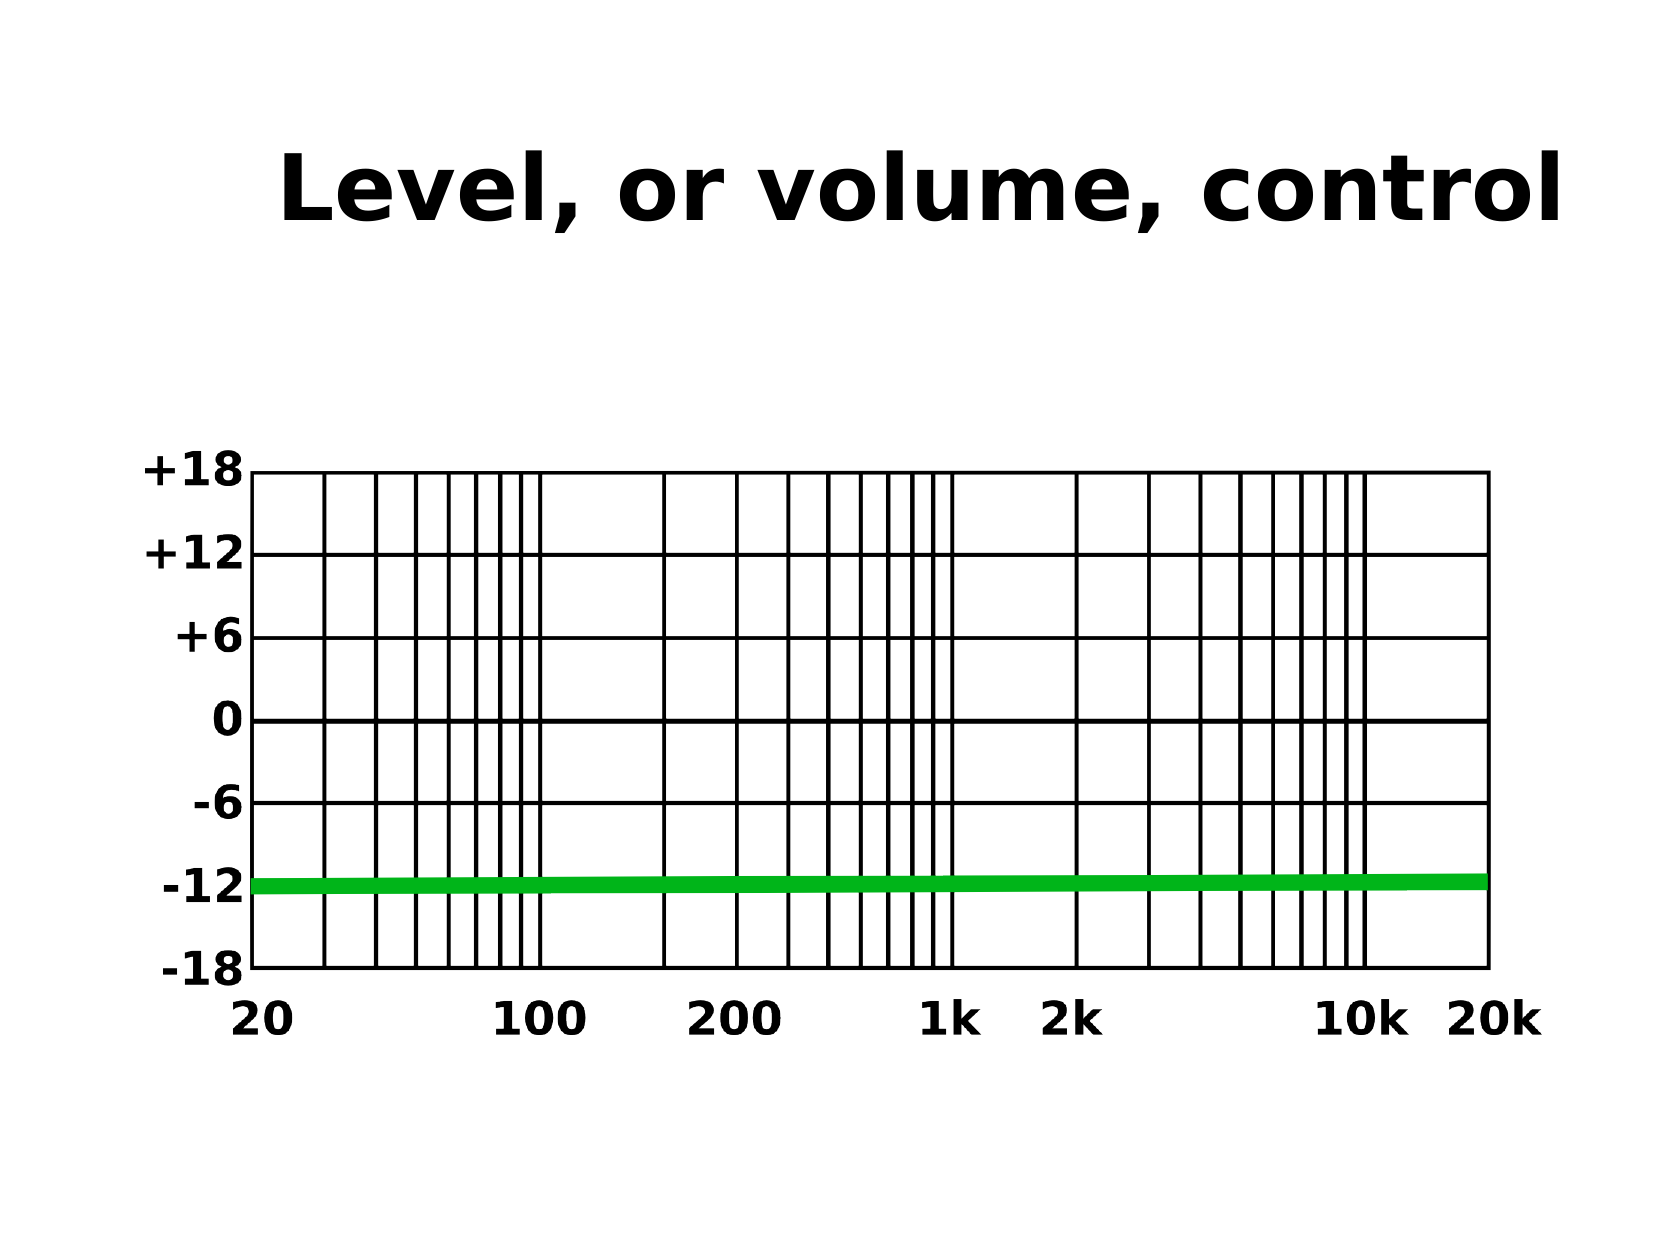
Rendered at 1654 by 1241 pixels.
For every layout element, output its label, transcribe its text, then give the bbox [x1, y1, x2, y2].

text_box Level, or volume, control [276, 80, 1573, 297]
picture [145, 450, 1542, 1035]
